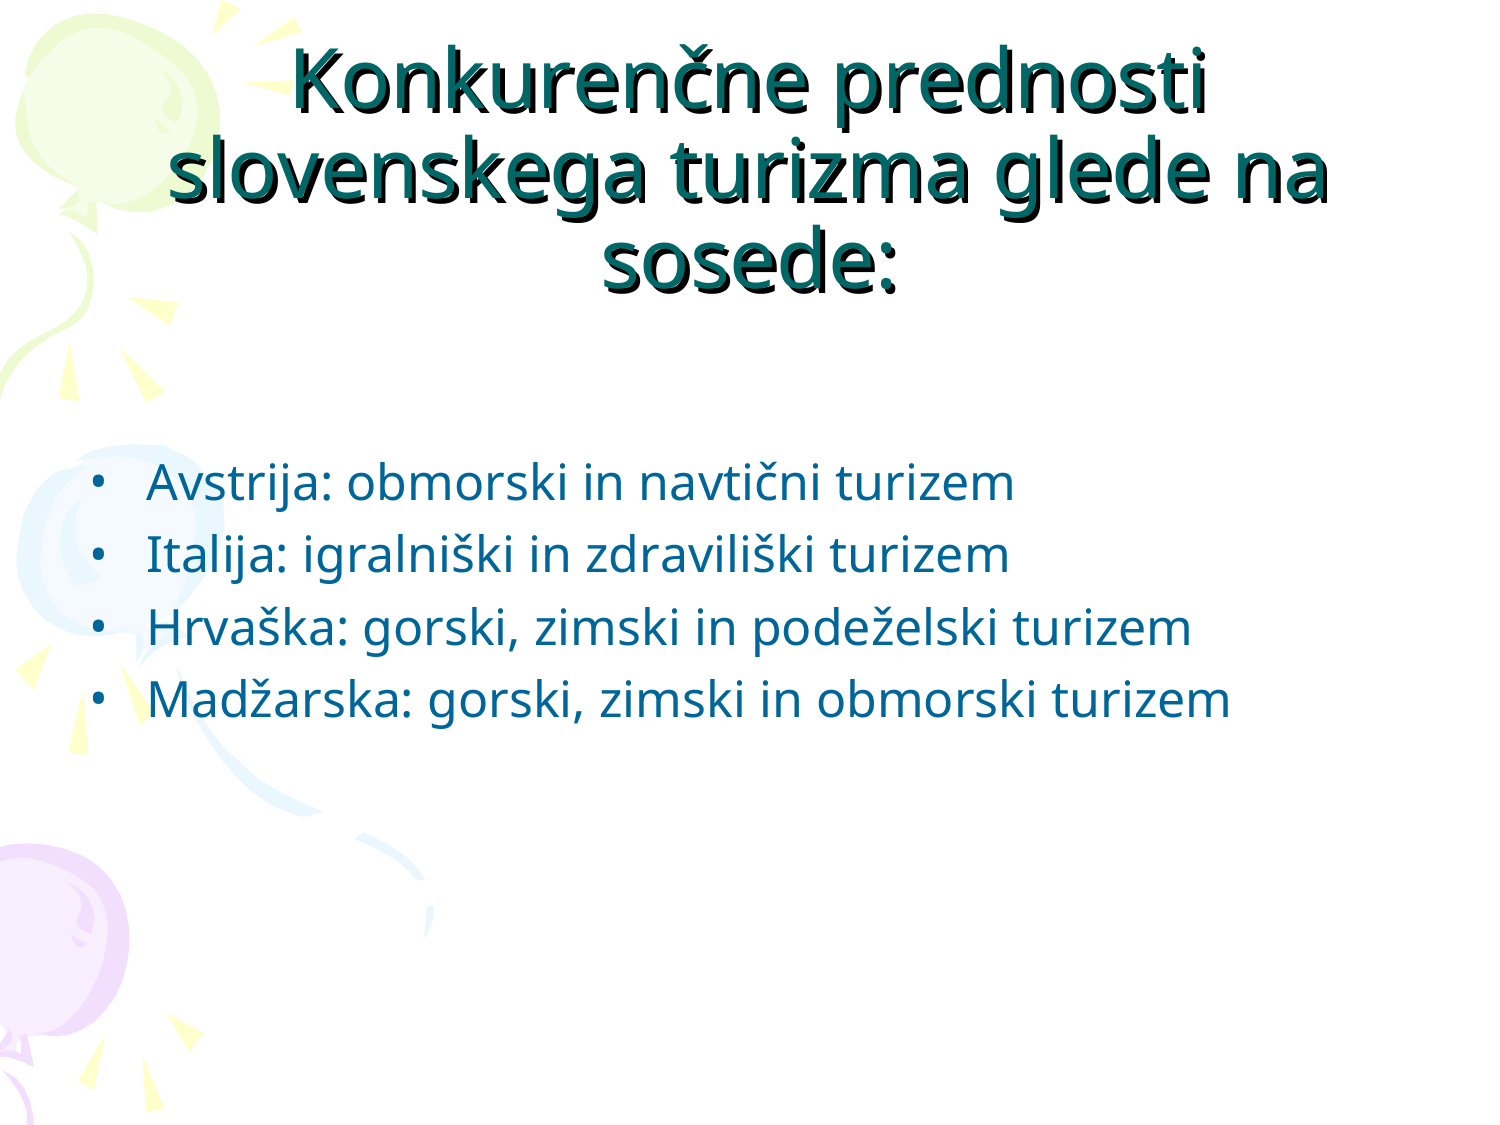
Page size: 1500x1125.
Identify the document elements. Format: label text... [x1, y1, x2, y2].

title Konkurenčne prednosti slovenskega turizma glede na sosede: [72, 16, 1426, 315]
list Avstrija: obmorski in navtični turizem Italija: igralniški in zdraviliški turizem Hrvaška: gorski, zimski in podeželski turizem Madžarska: gorski, zimski in obmorski turizem [75, 361, 1426, 994]
